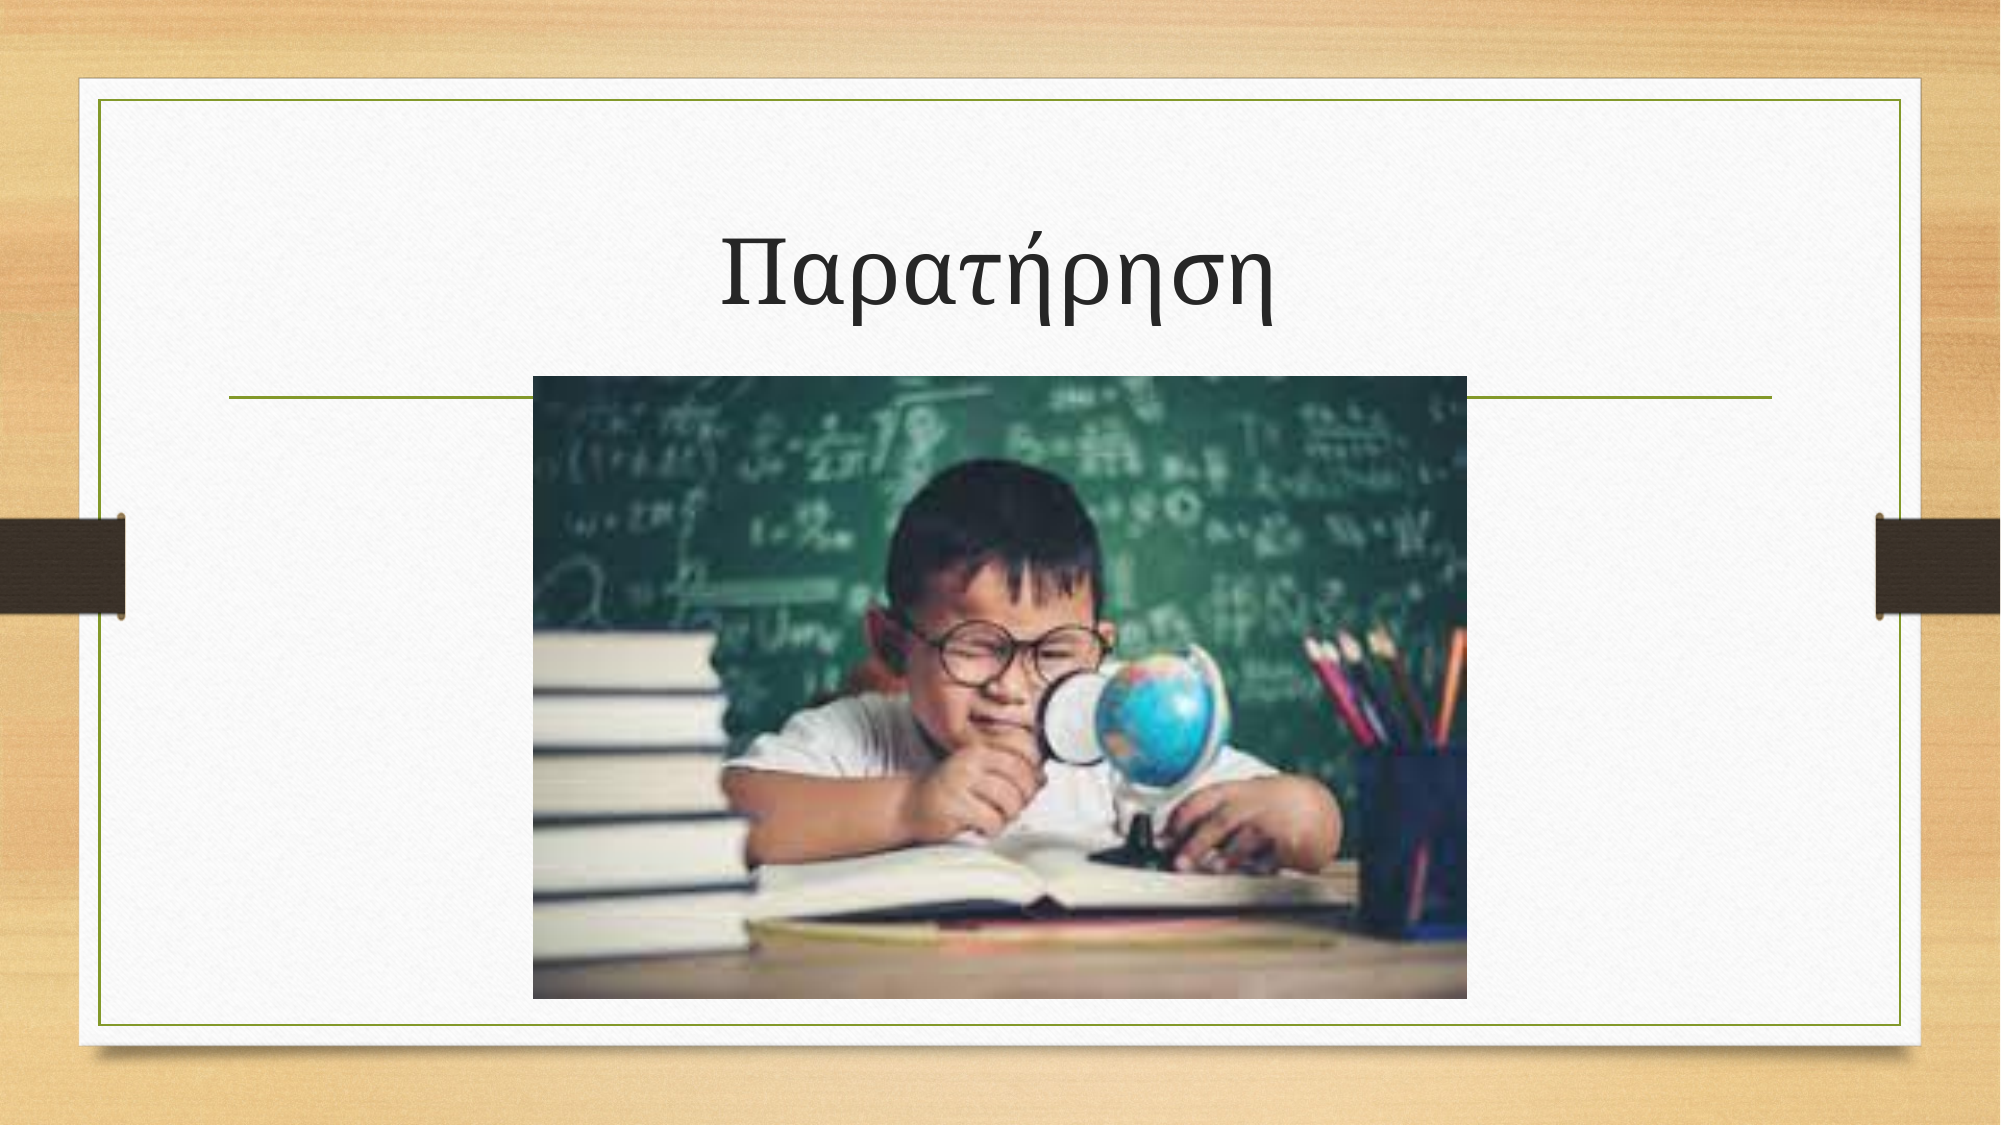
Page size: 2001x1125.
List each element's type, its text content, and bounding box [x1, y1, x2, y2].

title Παρατήρηση [212, 161, 1788, 376]
picture [533, 376, 1467, 999]
